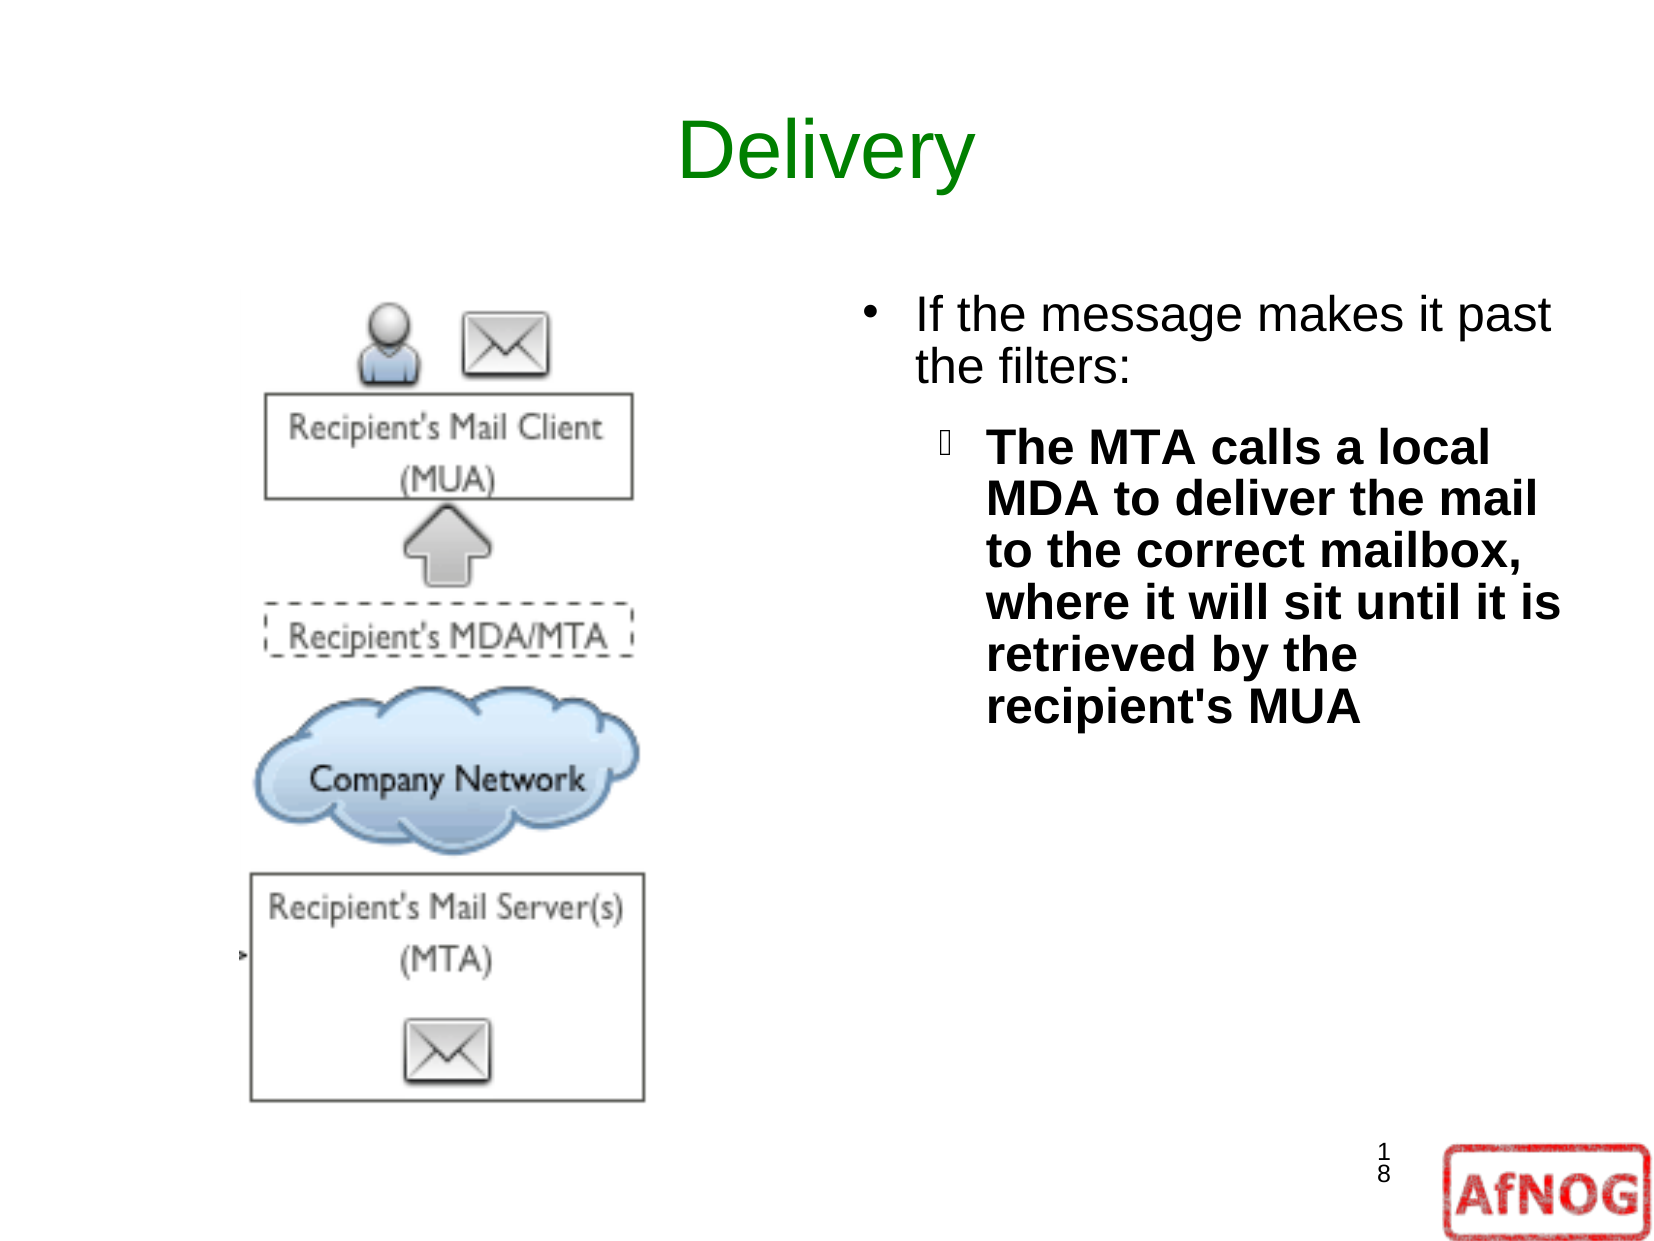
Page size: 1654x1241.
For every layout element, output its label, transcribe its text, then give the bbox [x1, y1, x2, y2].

title Delivery [82, 15, 1571, 291]
list If the message makes it past the filters: The MTA calls a local MDA to deliver the mail to the correct mailbox, where it will sit until it is retrieved by the recipient's MUA [845, 290, 1572, 1241]
picture [1572, 1141, 1654, 1241]
picture [239, 289, 652, 1109]
